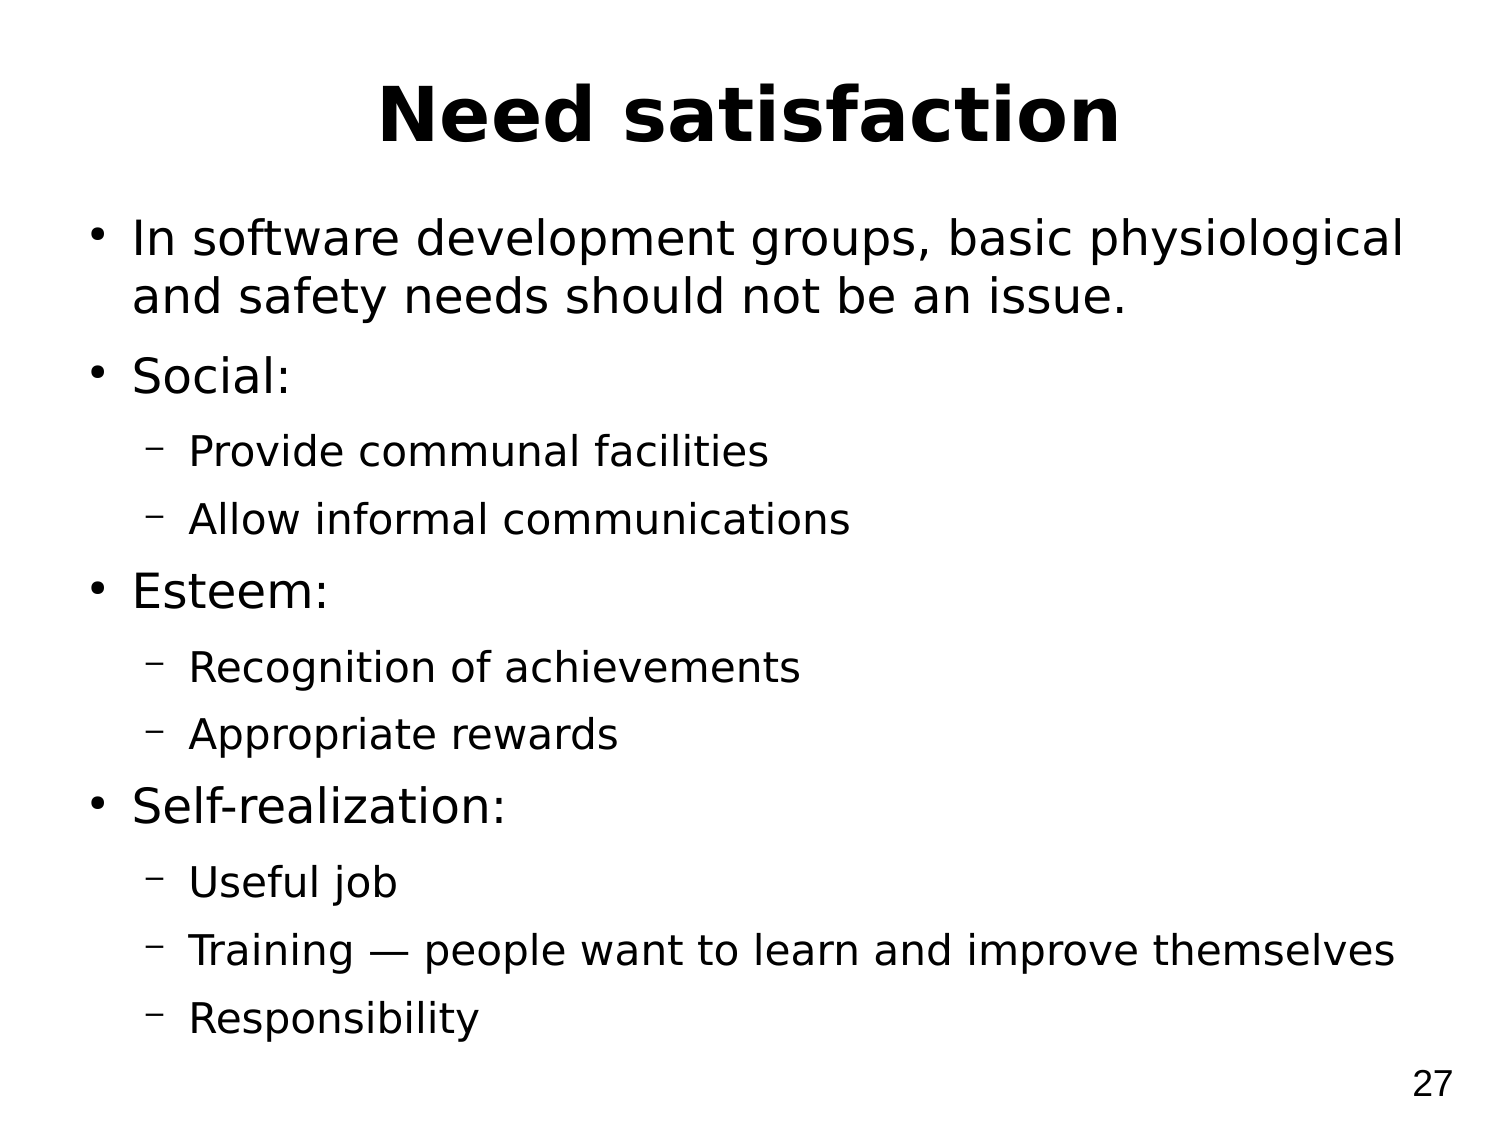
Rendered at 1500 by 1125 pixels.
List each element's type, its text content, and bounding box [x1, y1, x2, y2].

list In software development groups, basic physiological and safety needs should not be an issue. Social: Provide communal facilities Allow informal communications Esteem: Recognition of achievements Appropriate rewards Self-realization: Useful job Training — people want to learn and improve themselves Responsibility [75, 206, 1425, 1093]
title Need satisfaction [75, 44, 1425, 177]
